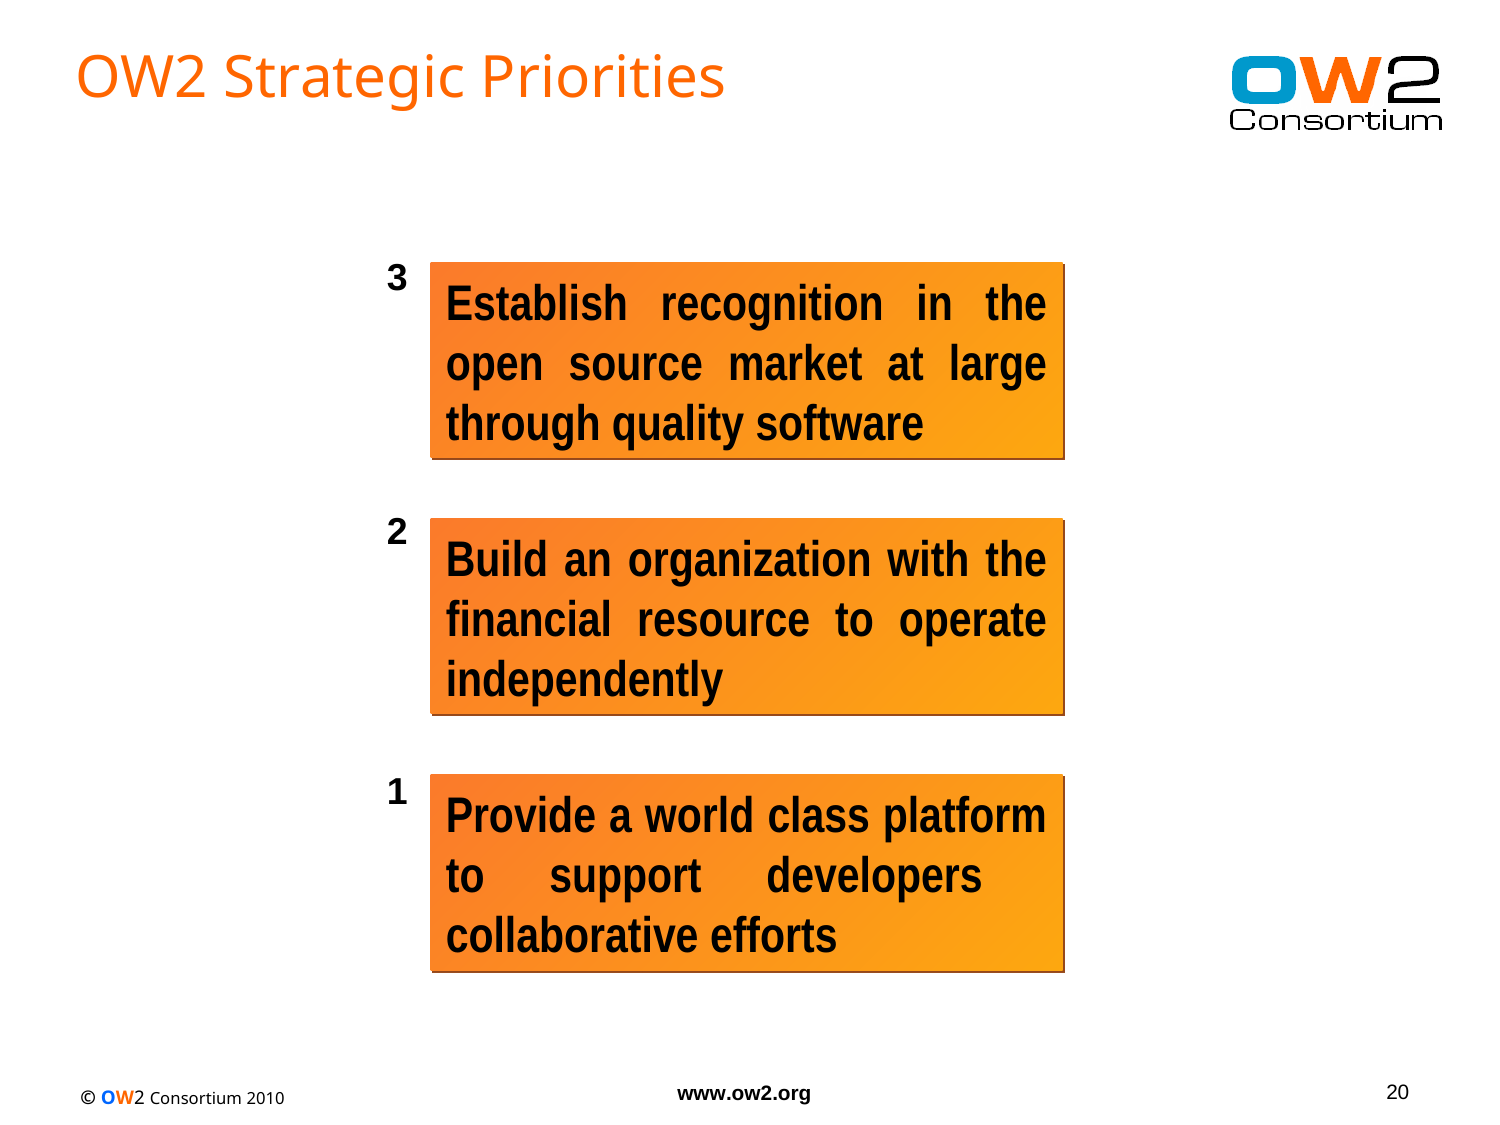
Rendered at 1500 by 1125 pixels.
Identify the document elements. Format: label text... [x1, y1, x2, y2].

text_box Establish recognition in the open source market at large through quality software [430, 262, 1063, 458]
text_box Provide a world class platform to support developers collaborative efforts [430, 774, 1063, 971]
title OW2 Strategic Priorities [74, 45, 1175, 176]
text_box Build an organization with the financial resource to operate independently [430, 518, 1063, 714]
picture [1224, 47, 1450, 134]
text_box 3 [372, 253, 423, 306]
text_box 1 [372, 767, 423, 819]
text_box 2 [372, 507, 423, 560]
